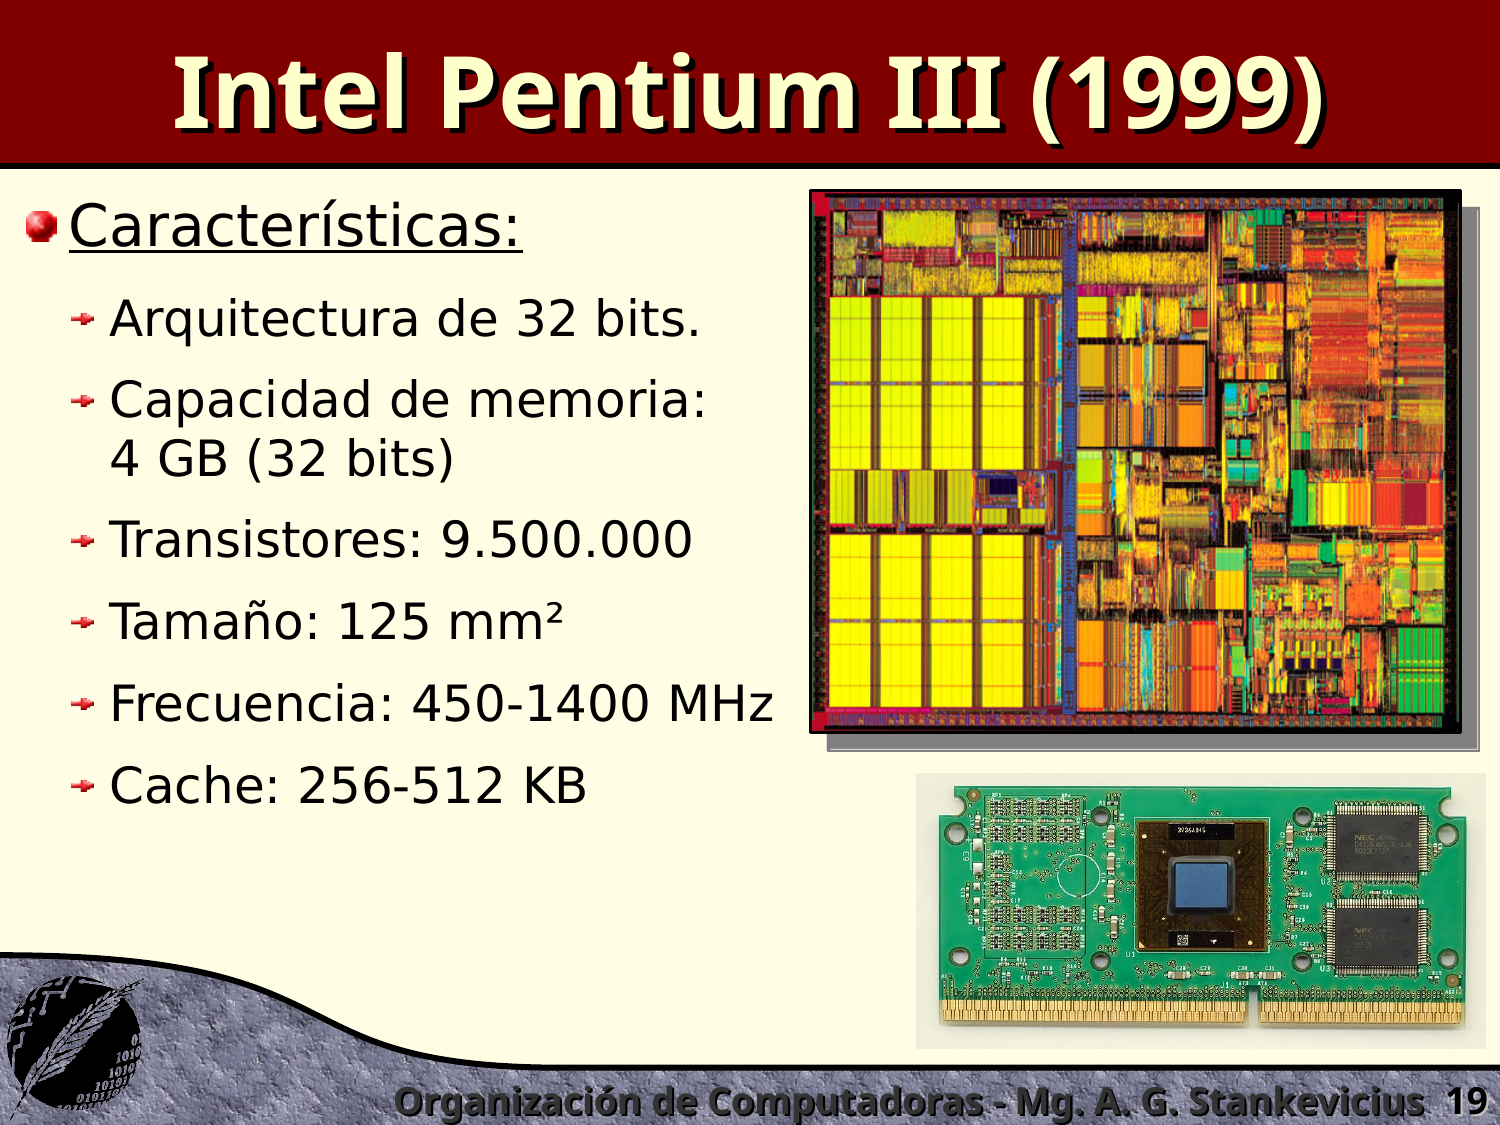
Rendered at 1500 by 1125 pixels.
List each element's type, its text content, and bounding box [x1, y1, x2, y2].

picture [811, 192, 1459, 731]
picture [916, 773, 1486, 1049]
title Intel Pentium III (1999) [15, 5, 1485, 160]
picture [1058, 1100, 1065, 1110]
picture [448, 1100, 455, 1110]
picture [802, 1100, 806, 1110]
list Características: Arquitectura de 32 bits. Capacidad de memoria: 4 GB (32 bits) Transistores: 9.500.000 Tamaño: 125 mm² Frecuencia: 450-1400 MHz Cache: 256-512 KB [11, 192, 1486, 959]
picture [0, 959, 1500, 1125]
